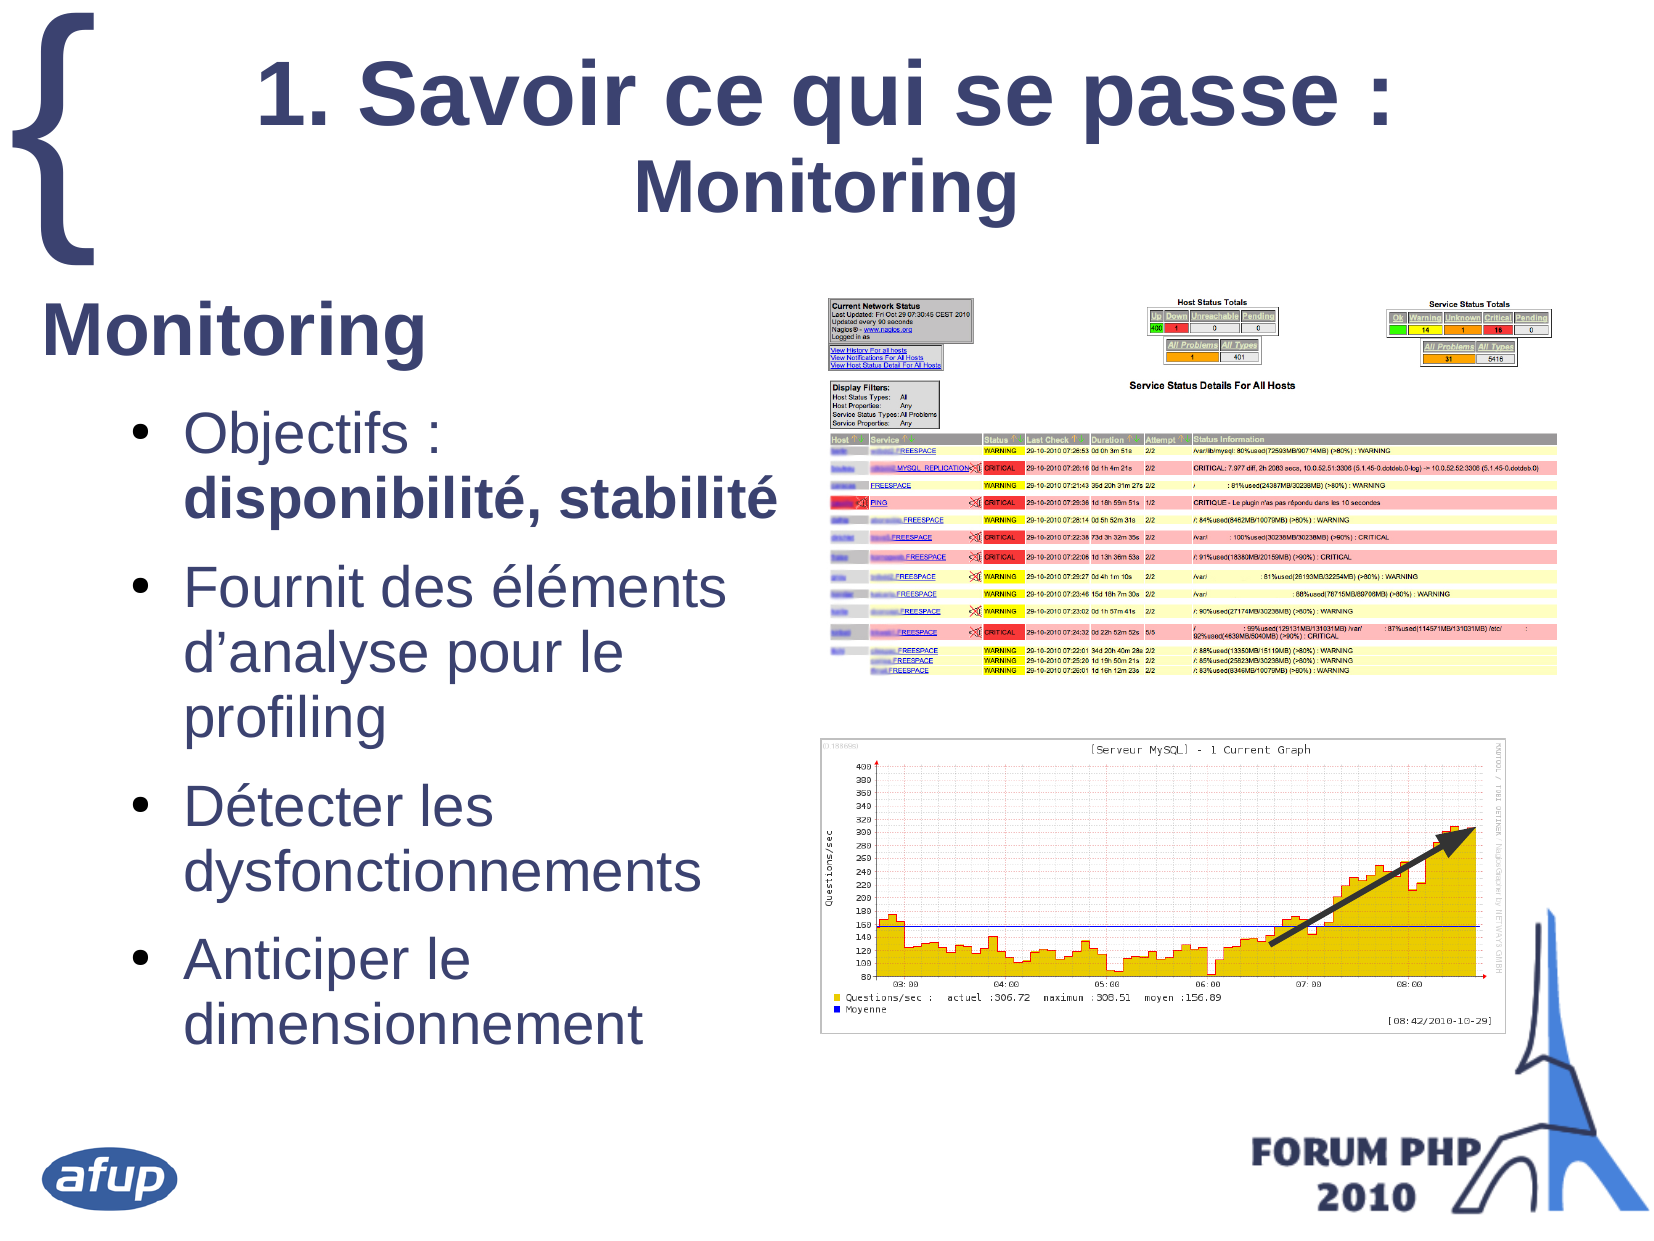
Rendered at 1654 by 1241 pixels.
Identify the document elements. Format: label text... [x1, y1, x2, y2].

title 1. Savoir ce qui se passe : Monitoring [82, 31, 1571, 239]
list Monitoring Objectifs : disponibilité, stabilité Fournit des éléments d’analyse pour le profiling Détecter les dysfonctionnements Anticiper le dimensionnement [41, 287, 798, 1106]
picture [826, 295, 1557, 680]
picture [820, 738, 1650, 1241]
picture [41, 1146, 178, 1211]
